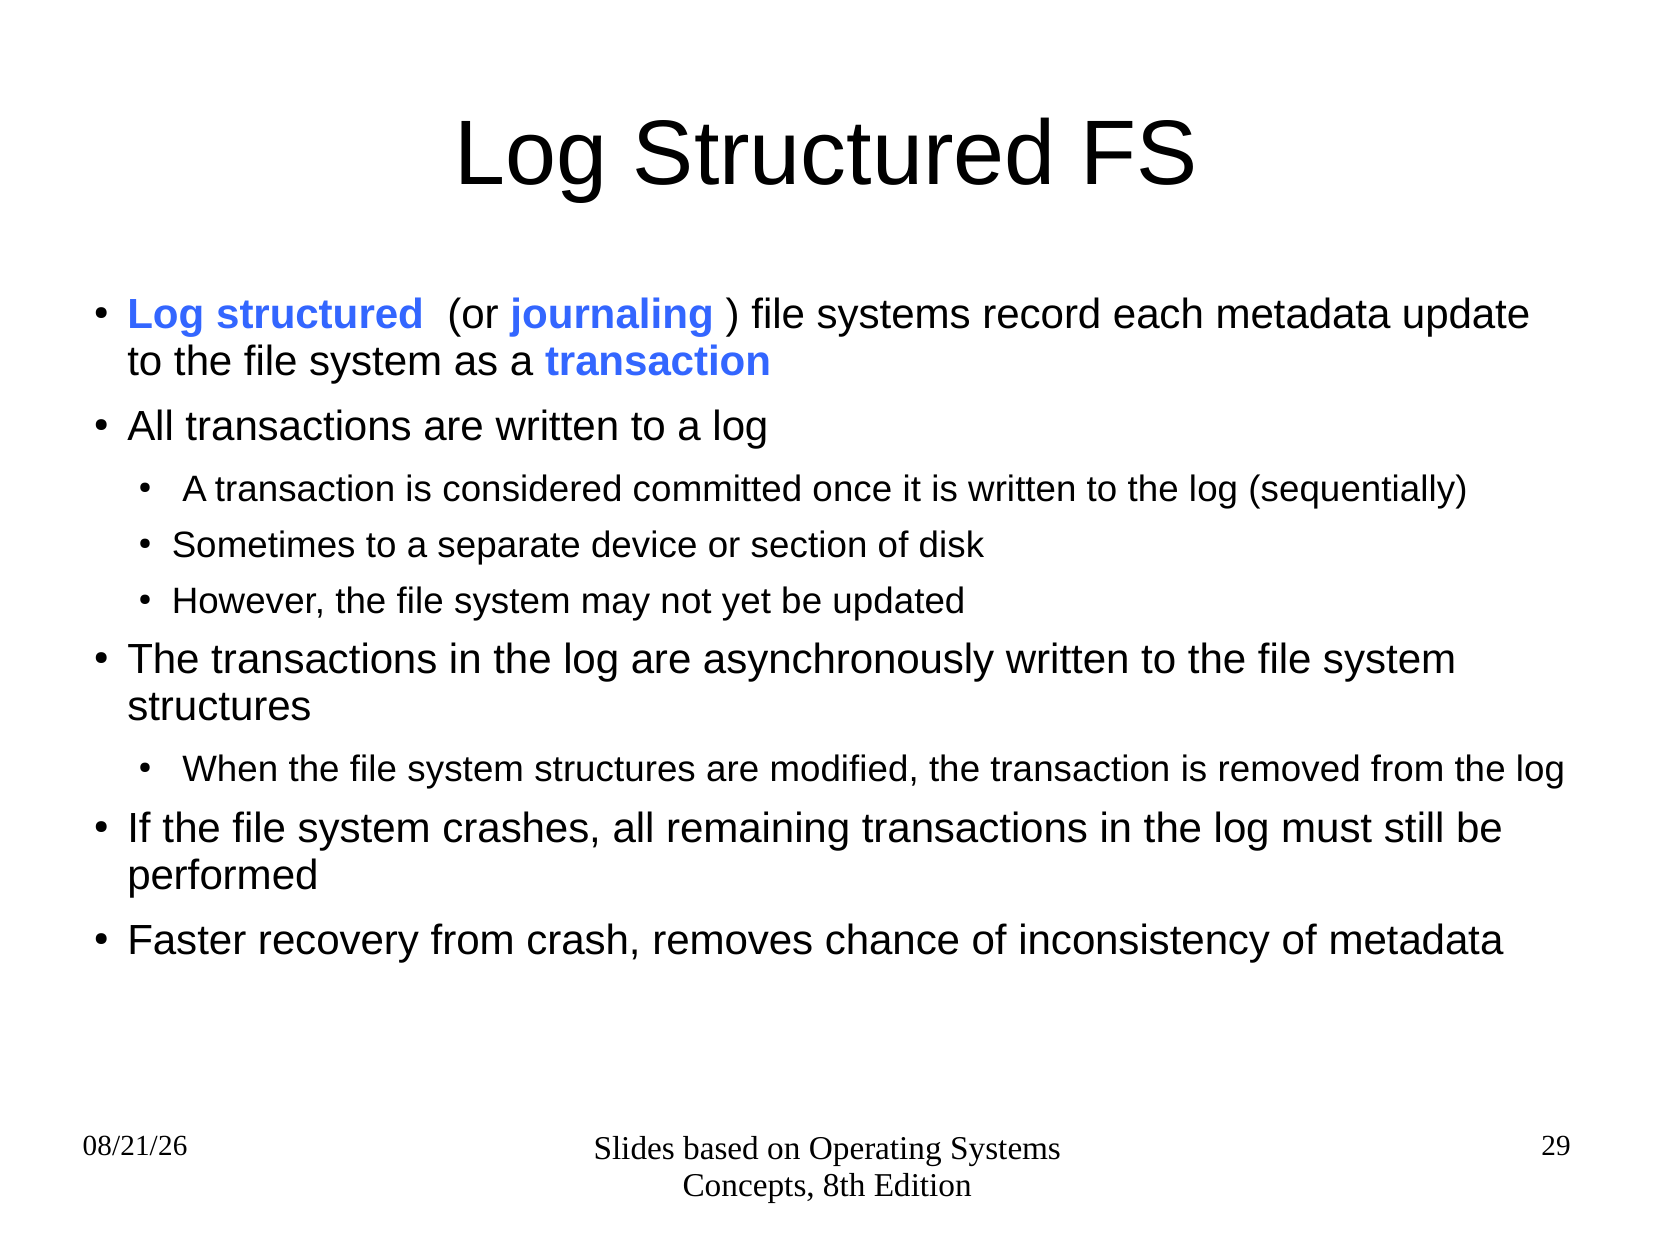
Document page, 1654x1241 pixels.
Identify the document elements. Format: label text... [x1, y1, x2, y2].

list Log structured (or journaling ) file systems record each metadata update to the file system as a transaction All transactions are written to a log A transaction is considered committed once it is written to the log (sequentially) Sometimes to a separate device or section of disk However, the file system may not yet be updated The transactions in the log are asynchronously written to the file system structures When the file system structures are modified, the transaction is removed from the log If the file system crashes, all remaining transactions in the log must still be performed Faster recovery from crash, removes chance of inconsistency of metadata [82, 290, 1571, 1010]
title Log Structured FS [82, 49, 1571, 257]
